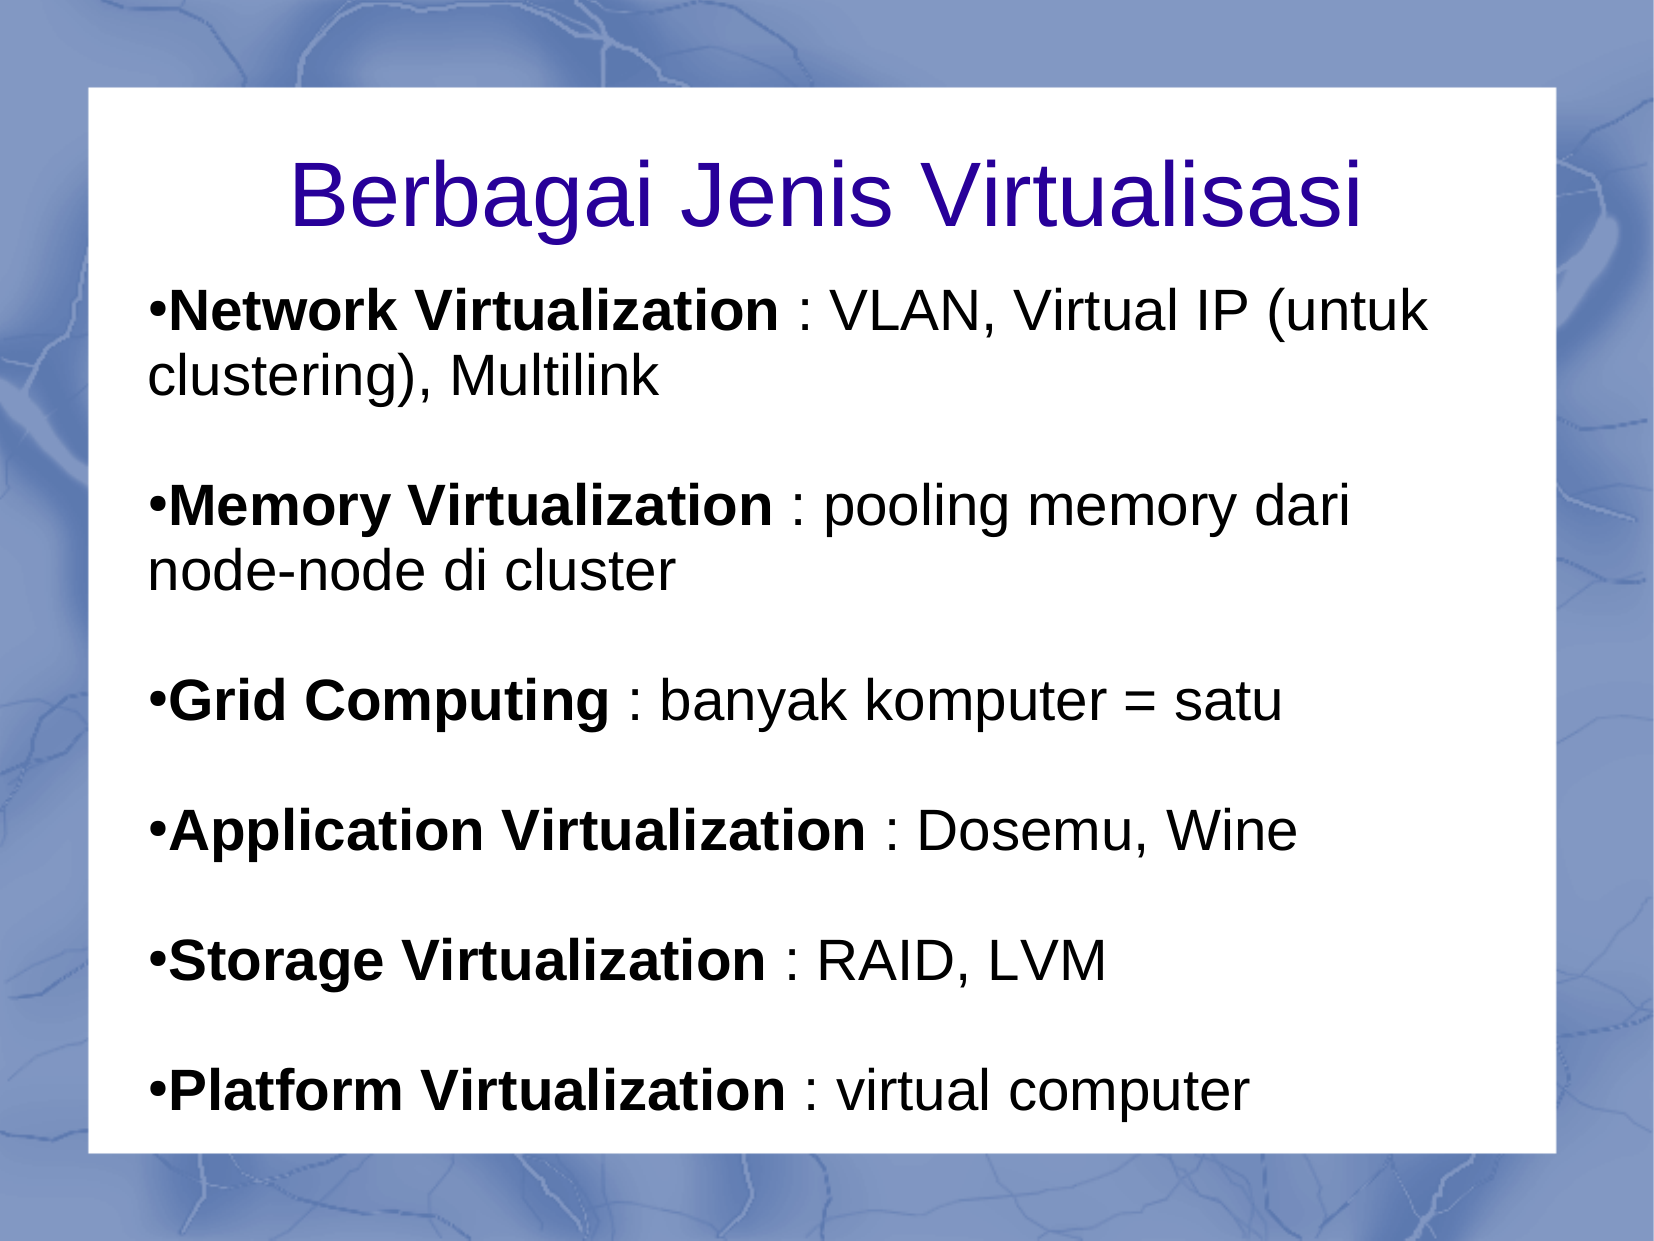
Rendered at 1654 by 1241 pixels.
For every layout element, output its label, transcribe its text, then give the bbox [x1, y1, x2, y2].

picture [0, 0, 1654, 1241]
subtitle Network Virtualization : VLAN, Virtual IP (untuk clustering), Multilink Memory Virtualization : pooling memory dari node-node di cluster Grid Computing : banyak komputer = satu Application Virtualization : Dosemu, Wine Storage Virtualization : RAID, LVM Platform Virtualization : virtual computer [147, 212, 1506, 1123]
title Berbagai Jenis Virtualisasi [118, 98, 1536, 291]
